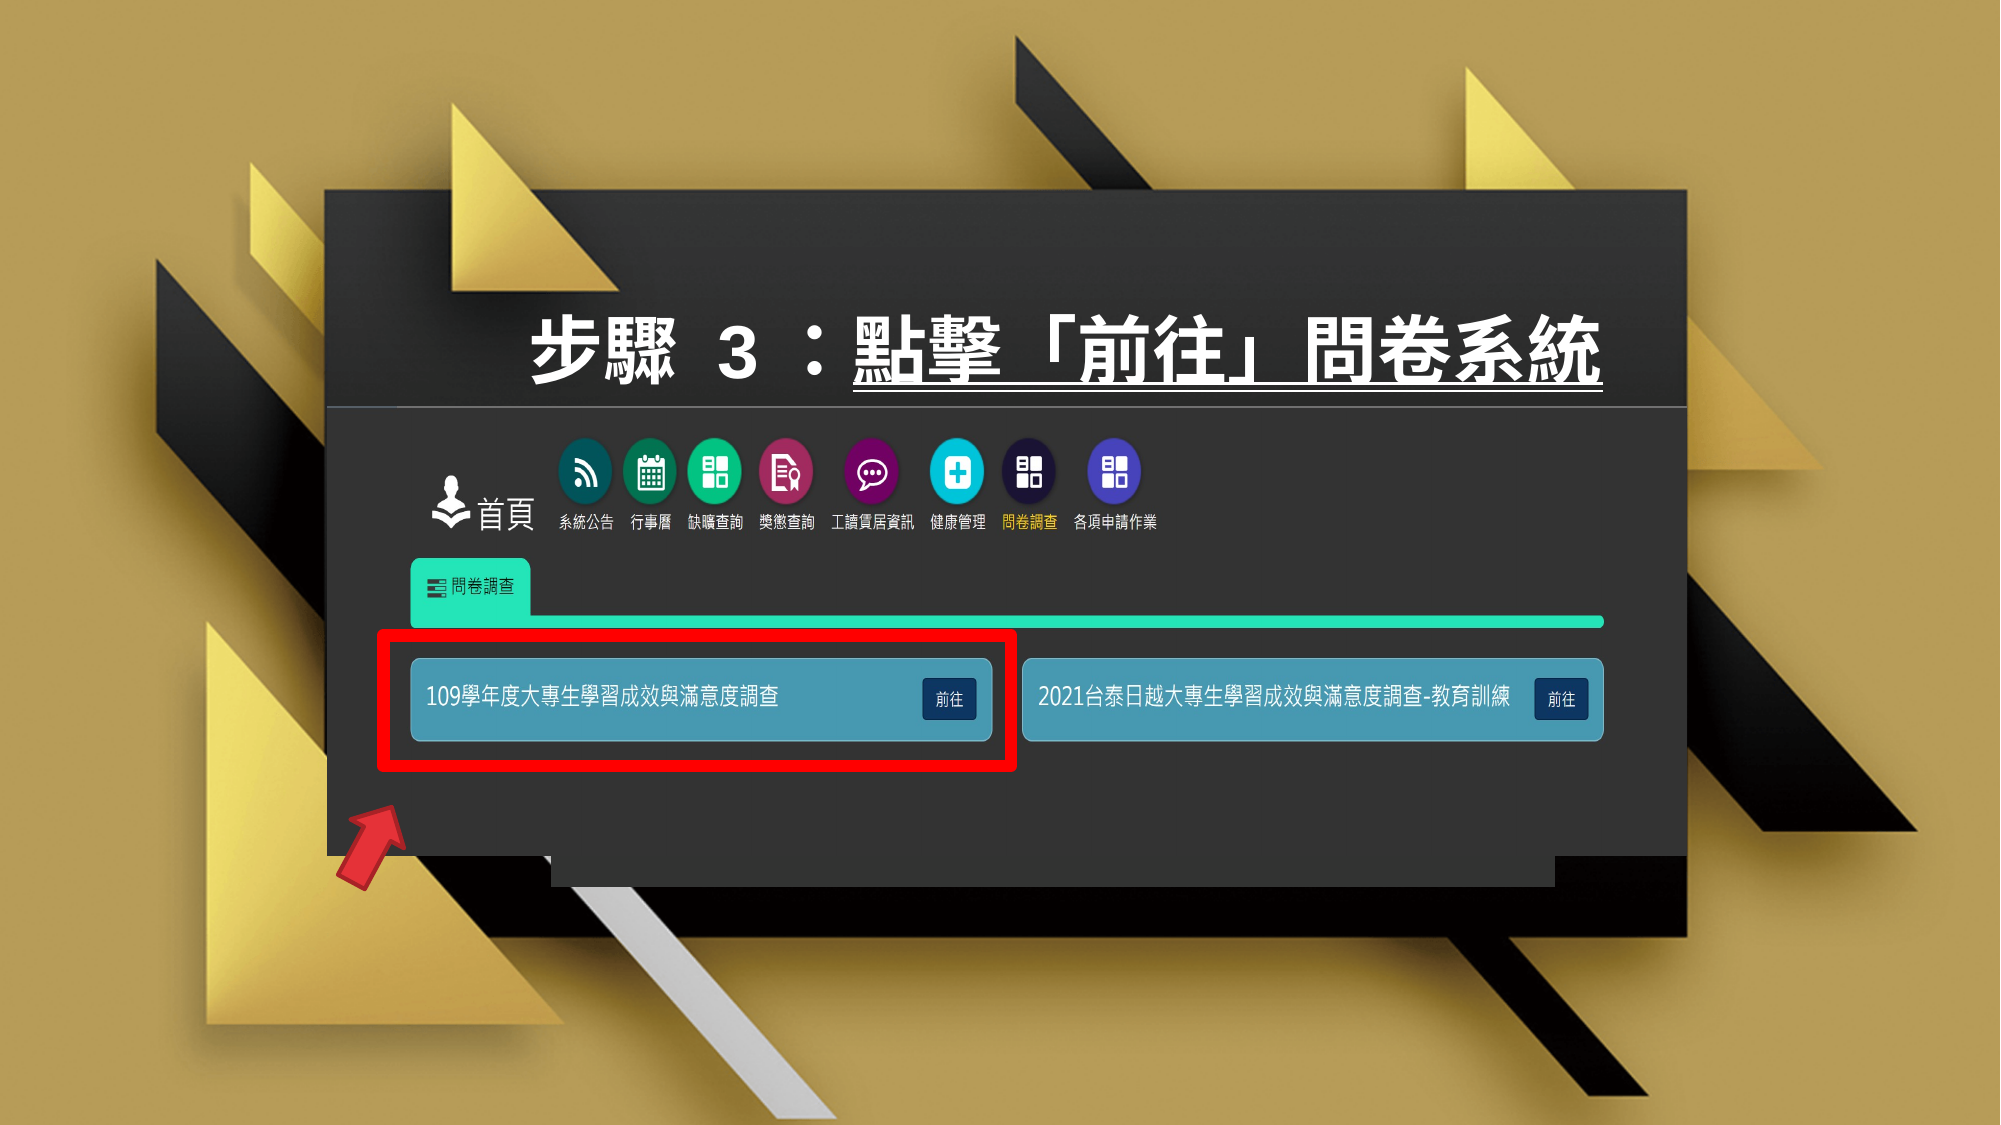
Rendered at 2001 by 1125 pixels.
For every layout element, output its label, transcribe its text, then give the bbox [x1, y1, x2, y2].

text_box [337, 806, 405, 890]
text_box 步驟 3：點擊「前往」問卷系統 [514, 296, 1592, 406]
picture [0, 0, 2000, 1125]
